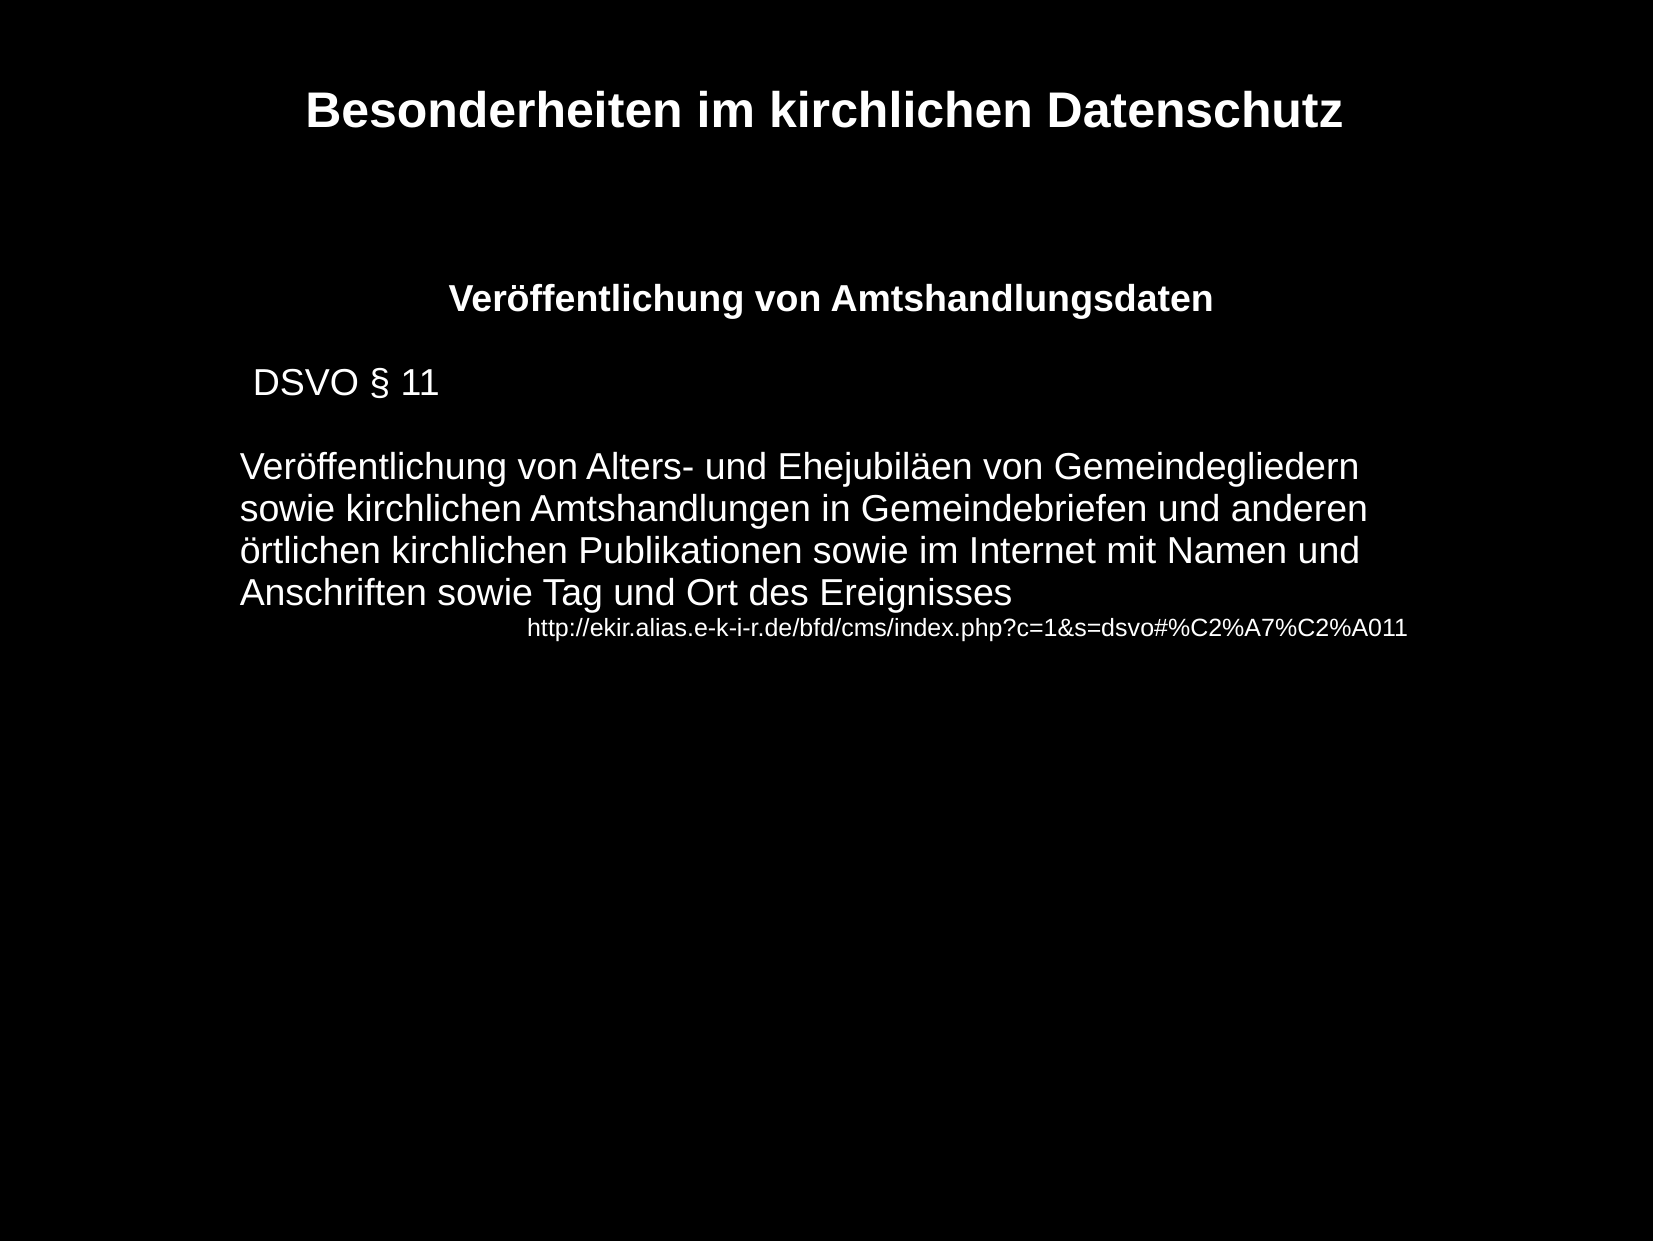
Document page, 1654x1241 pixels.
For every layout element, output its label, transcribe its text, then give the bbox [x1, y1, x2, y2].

text_box Besonderheiten im kirchlichen Datenschutz Veröffentlichung von Amtshandlungsdaten DSVO § 11 Veröffentlichung von Alters- und Ehejubiläen von Gemeindegliedern sowie kirchlichen Amtshandlungen in Gemeindebriefen und anderen örtlichen kirchlichen Publikationen sowie im Internet mit Namen und Anschriften sowie Tag und Ort des Ereignisses http://ekir.alias.e-k-i-r.de/bfd/cms/index.php?c=1&s=dsvo#%C2%A7%C2%A011 [225, 75, 1426, 734]
